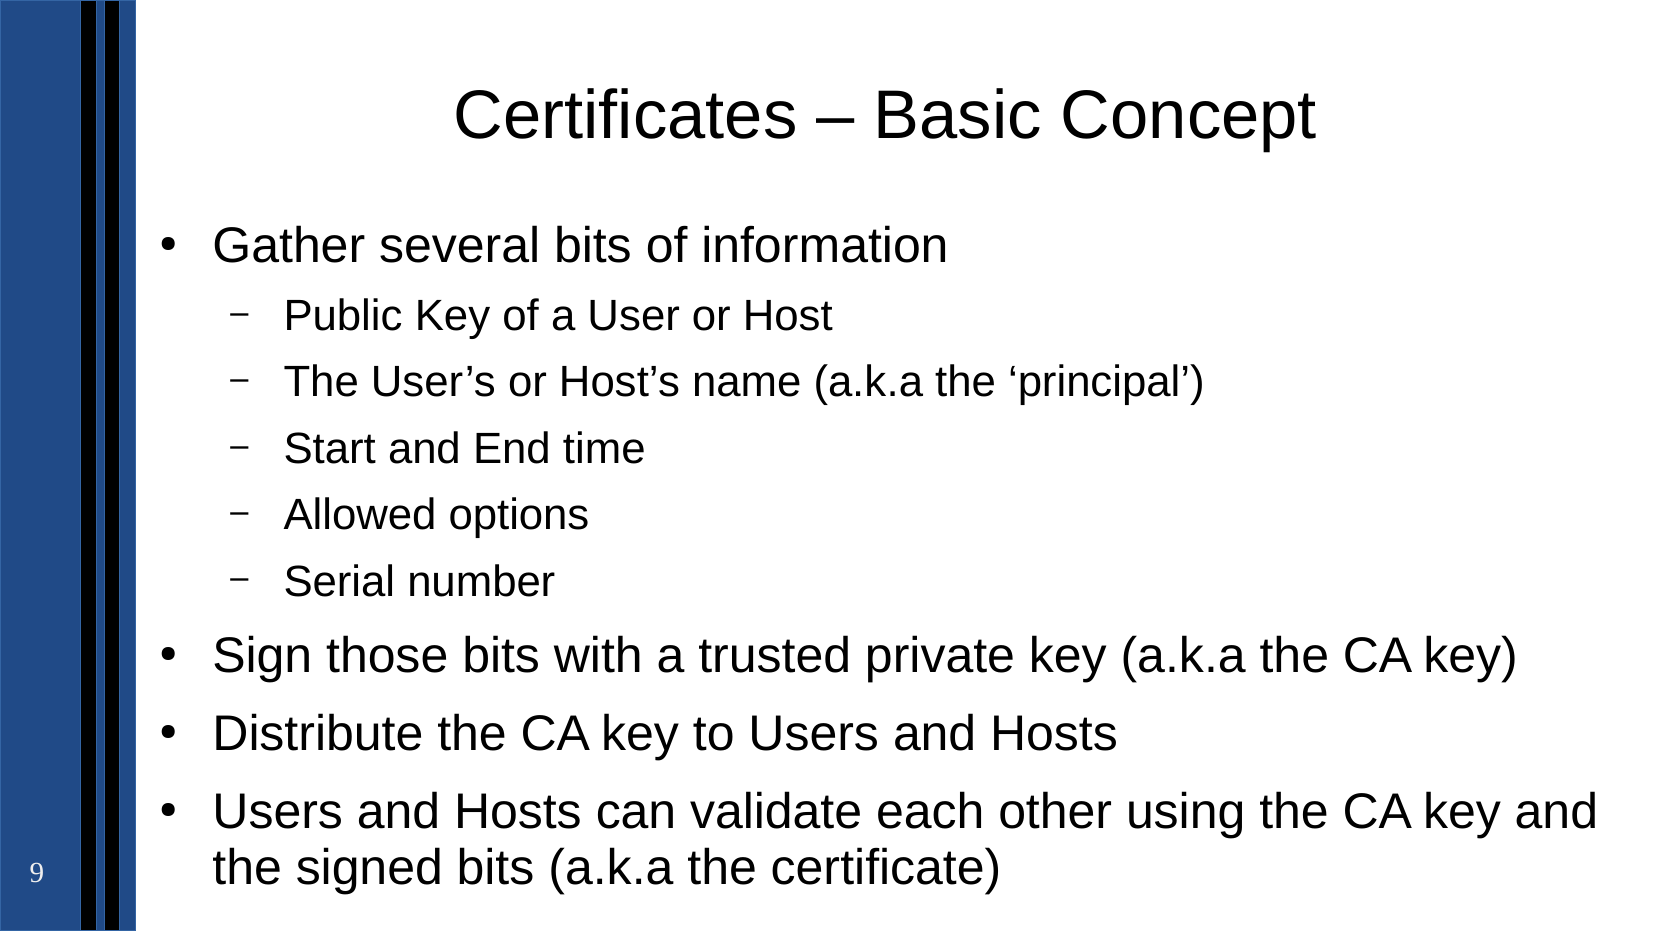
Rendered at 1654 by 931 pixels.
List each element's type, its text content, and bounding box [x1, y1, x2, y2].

title Certificates – Basic Concept [141, 37, 1630, 193]
list Gather several bits of information Public Key of a User or Host The User’s or Host’s name (a.k.a the ‘principal’) Start and End time Allowed options Serial number Sign those bits with a trusted private key (a.k.a the CA key) Distribute the CA key to Users and Hosts Users and Hosts can validate each other using the CA key and the signed bits (a.k.a the certificate) [141, 217, 1630, 916]
